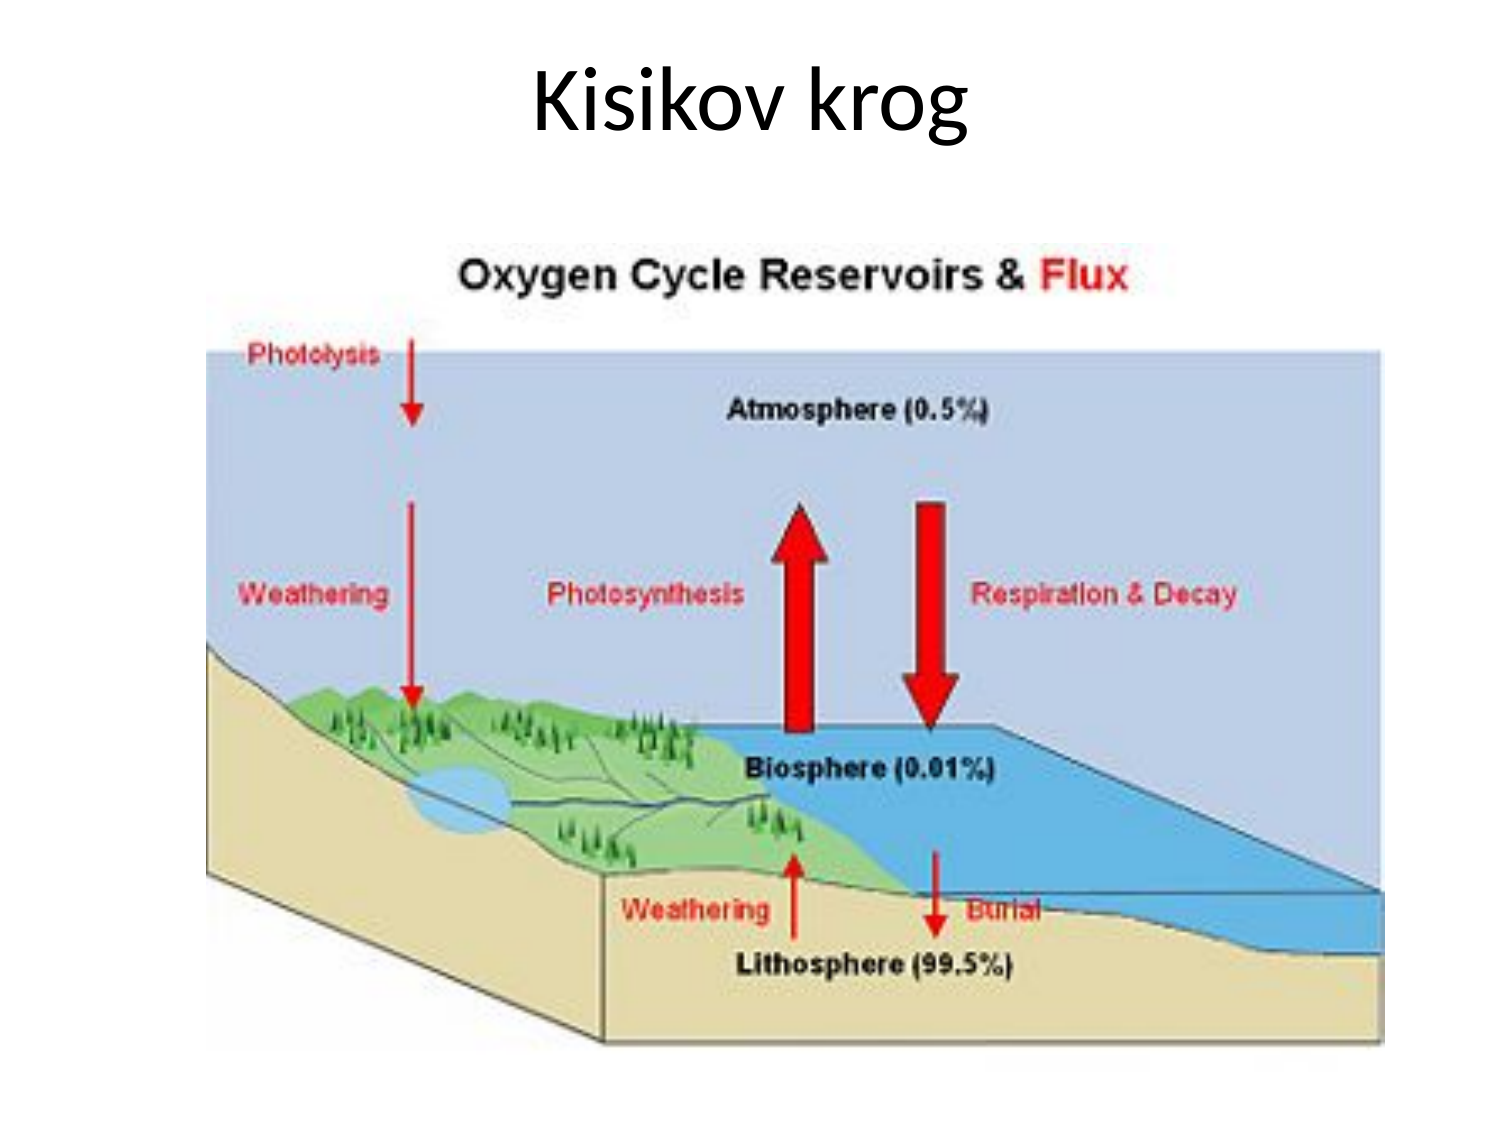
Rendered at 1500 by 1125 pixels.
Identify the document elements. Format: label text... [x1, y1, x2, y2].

title Kisikov krog [76, 0, 1427, 188]
picture [206, 243, 1385, 1125]
